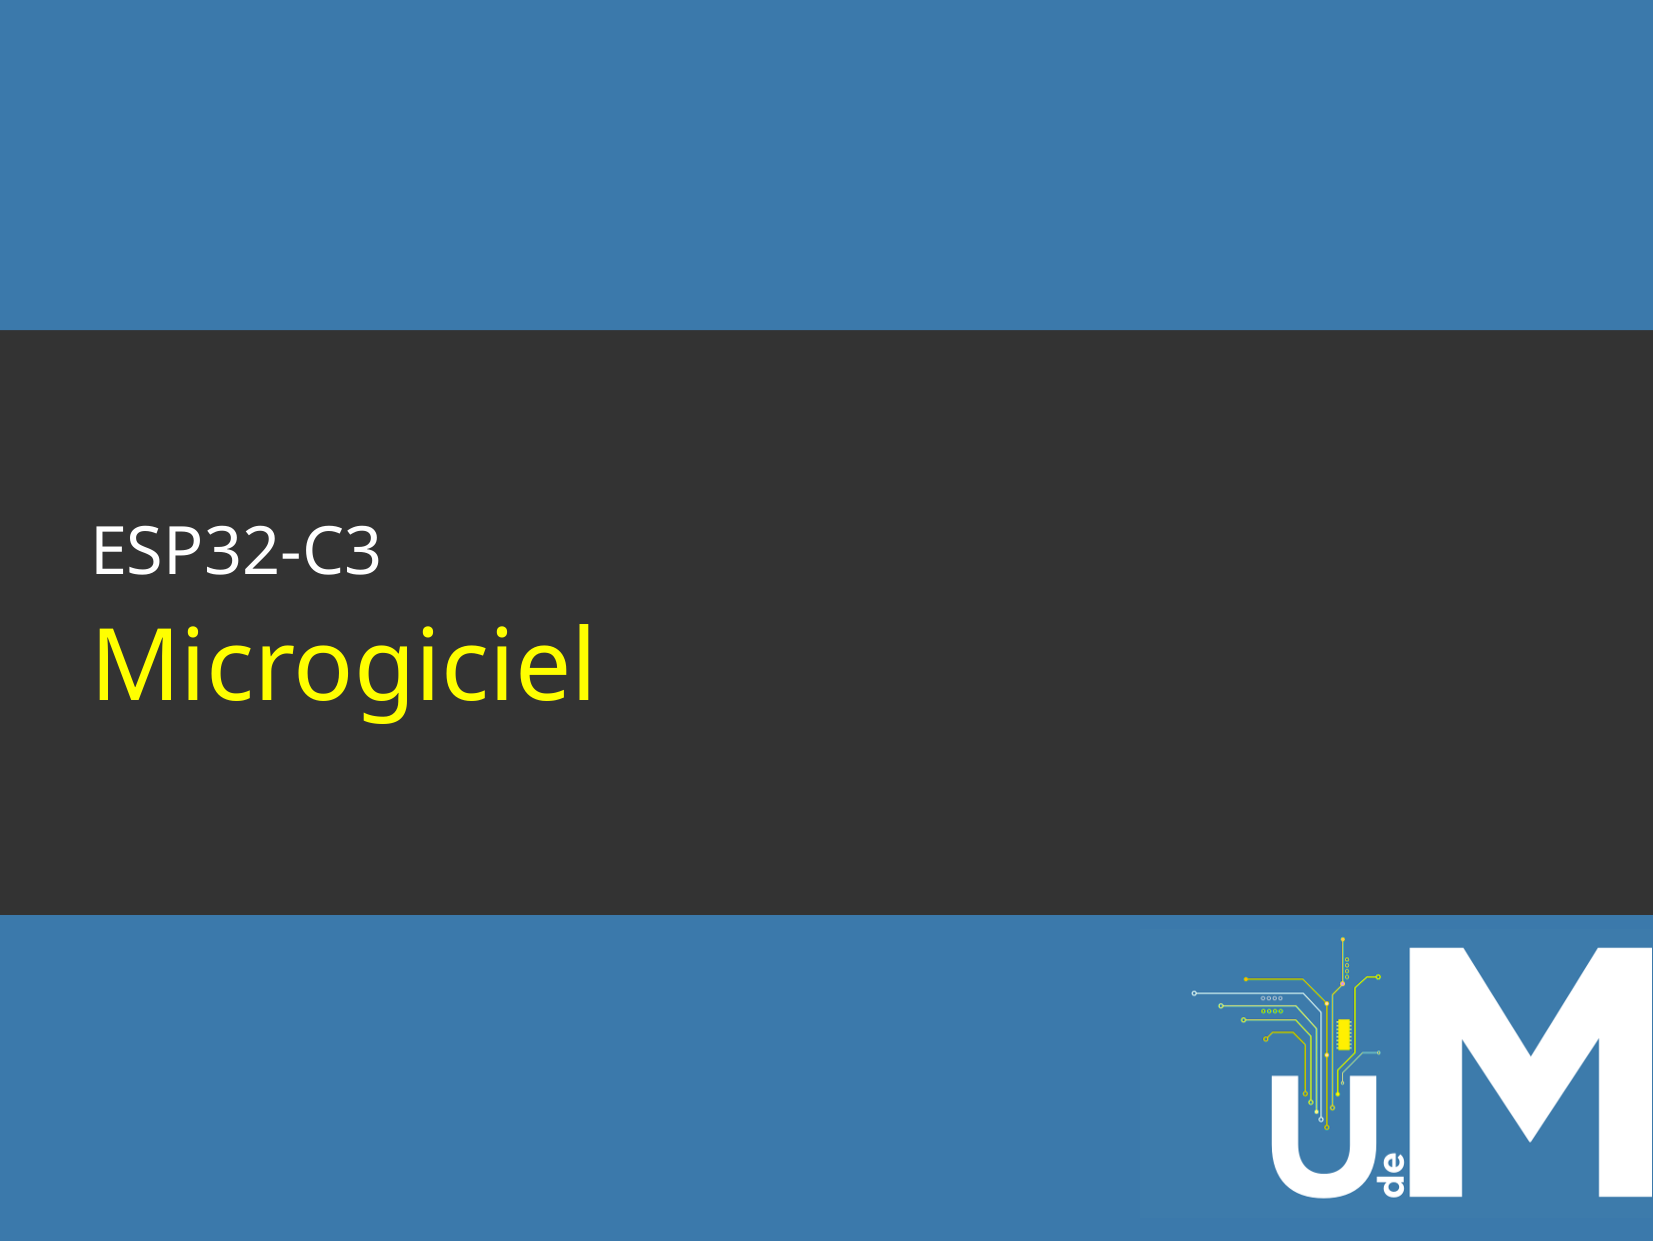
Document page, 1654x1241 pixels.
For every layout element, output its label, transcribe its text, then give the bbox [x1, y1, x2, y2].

title ESP32-C3 Microgiciel [90, 498, 1578, 735]
picture [1140, 929, 1652, 1218]
